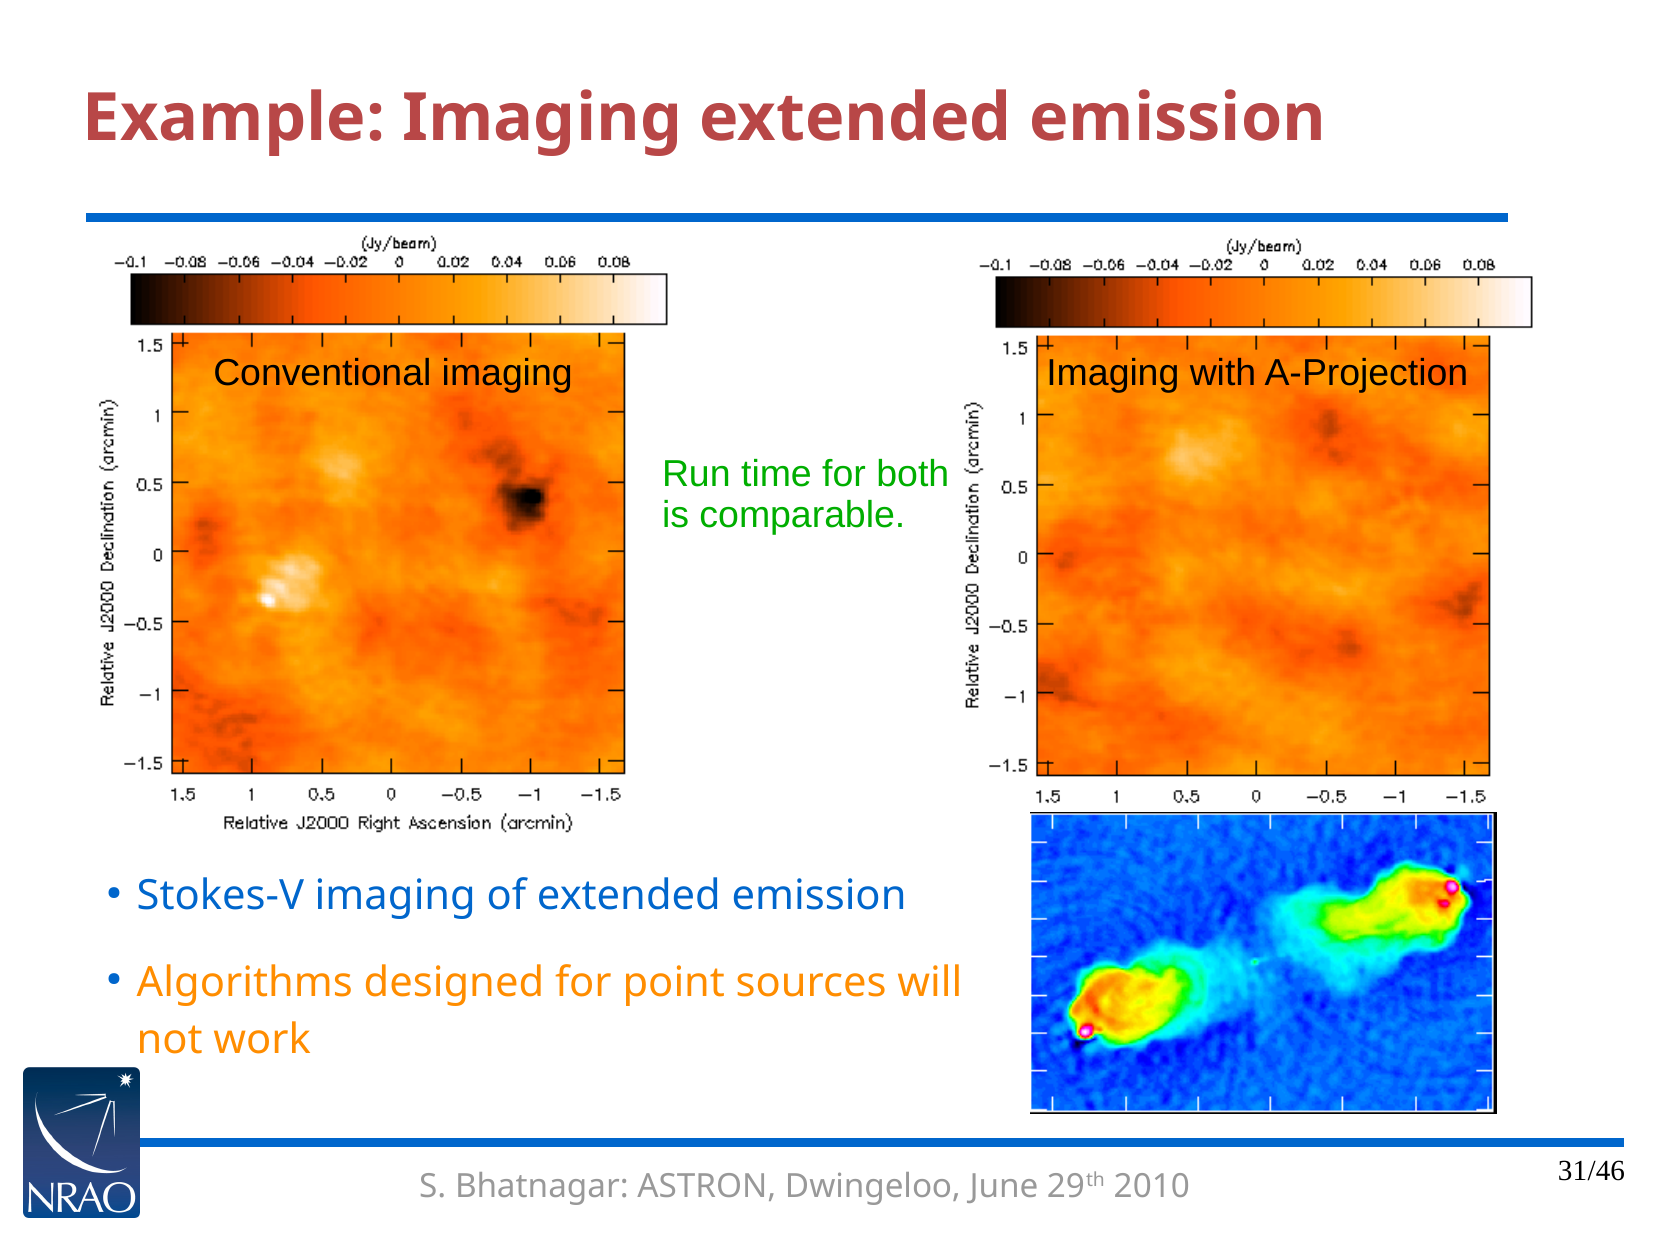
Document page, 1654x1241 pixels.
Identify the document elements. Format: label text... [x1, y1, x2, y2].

text_box Imaging with A-Projection [1031, 343, 1484, 401]
picture [87, 222, 674, 837]
title Example: Imaging extended emission [82, 49, 1571, 180]
picture [952, 225, 1539, 1114]
text_box Run time for both is comparable. [647, 444, 965, 544]
text_box Conventional imaging [198, 343, 588, 401]
list Stokes-V imaging of extended emission Algorithms designed for point sources will not work [88, 865, 975, 1056]
picture [23, 1067, 140, 1218]
